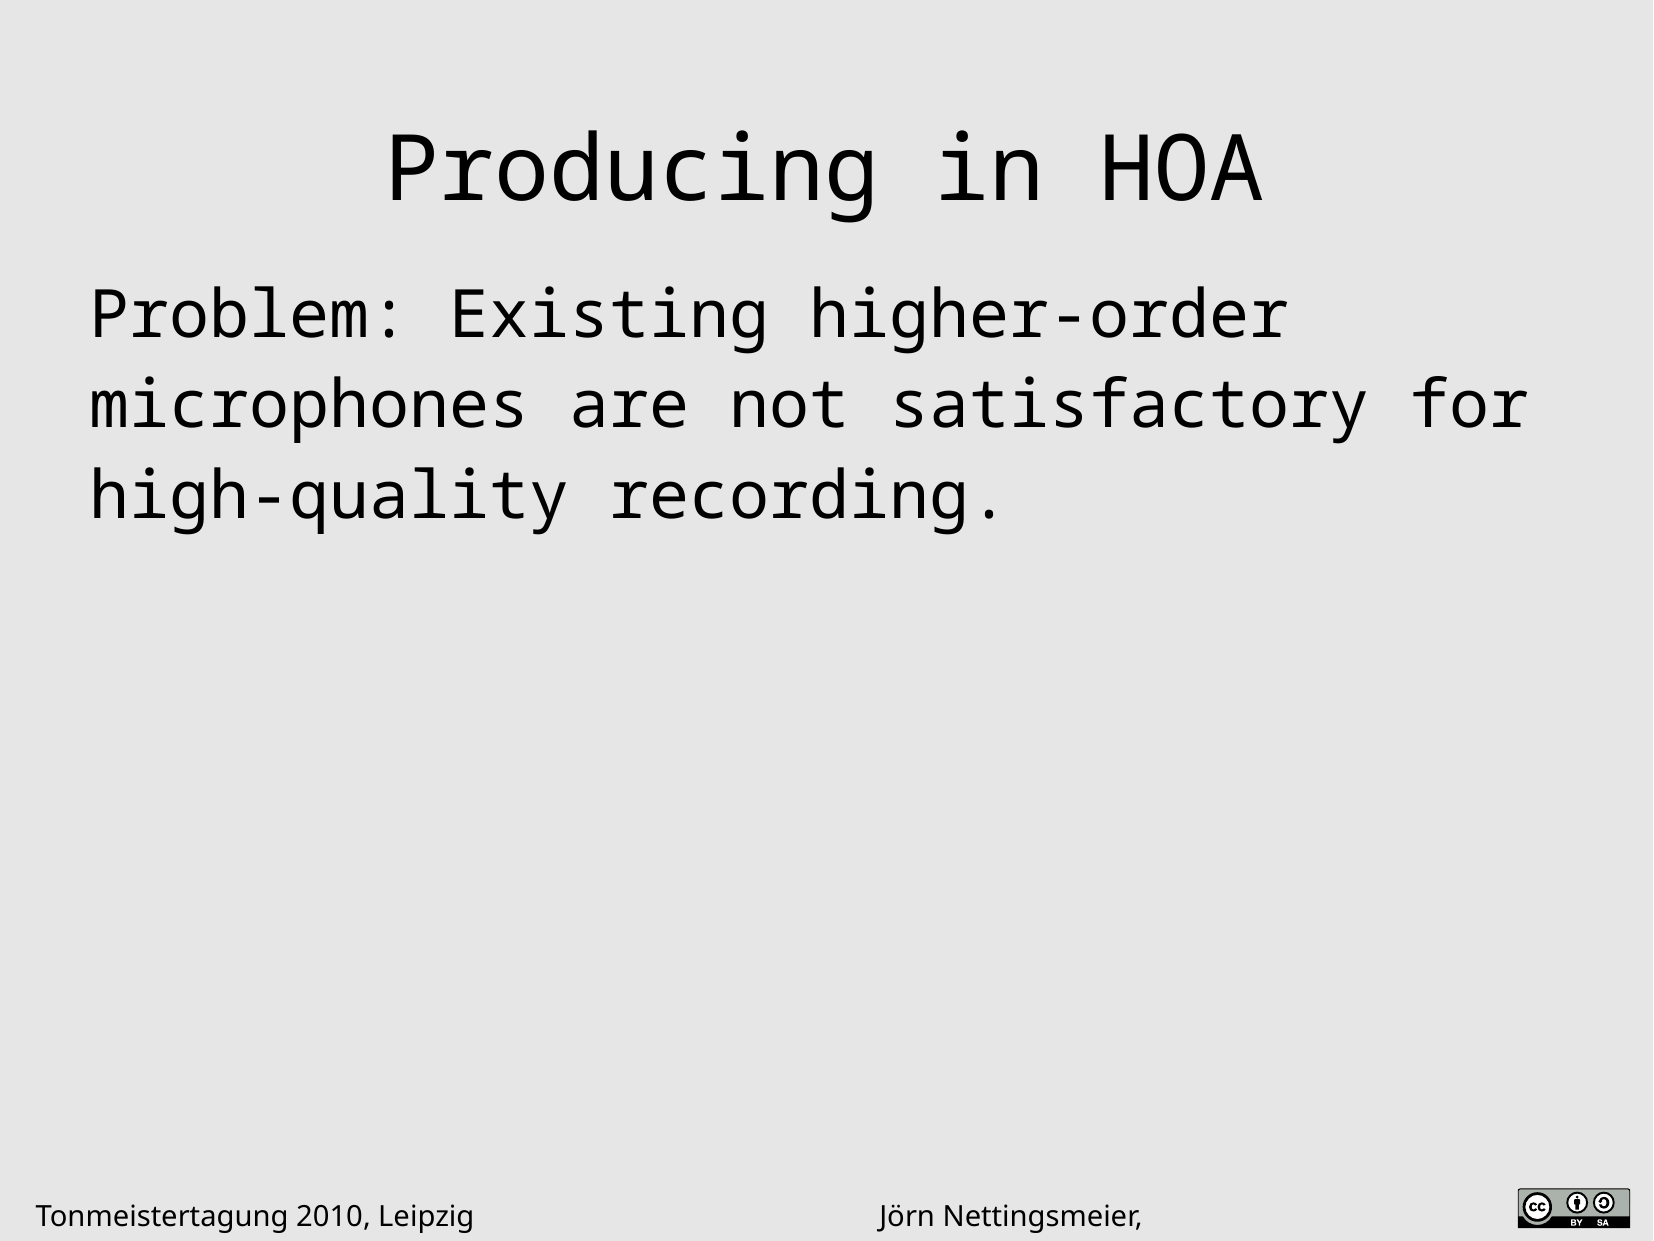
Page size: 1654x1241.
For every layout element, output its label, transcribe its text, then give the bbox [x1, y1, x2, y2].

text_box Problem: Existing higher-order microphones are not satisfactory for high-quality recording. [75, 258, 1576, 585]
title Producing in HOA [37, 37, 1613, 292]
